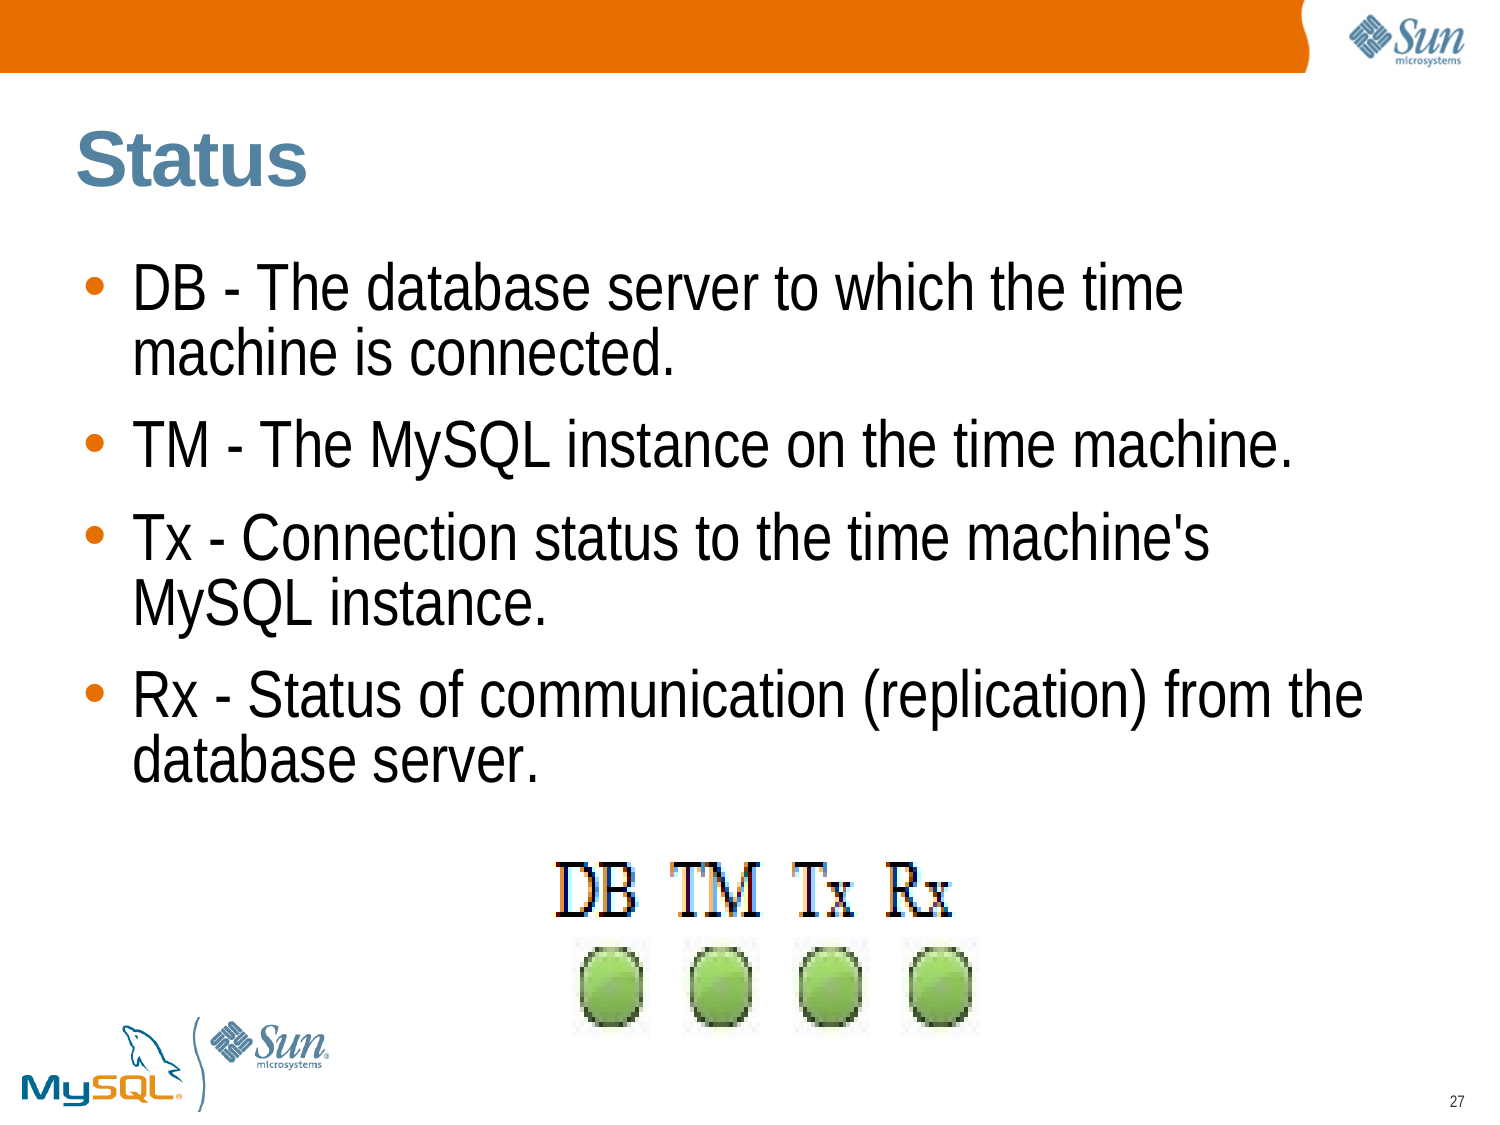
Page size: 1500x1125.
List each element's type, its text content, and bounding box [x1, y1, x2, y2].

title Status [75, 123, 1437, 227]
list DB - The database server to which the time machine is connected. TM - The MySQL instance on the time machine. Tx - Connection status to the time machine's MySQL instance. Rx - Status of communication (replication) from the database server. [64, 258, 1401, 1062]
picture [545, 813, 1043, 1062]
picture [0, 0, 1500, 73]
picture [22, 1017, 329, 1112]
